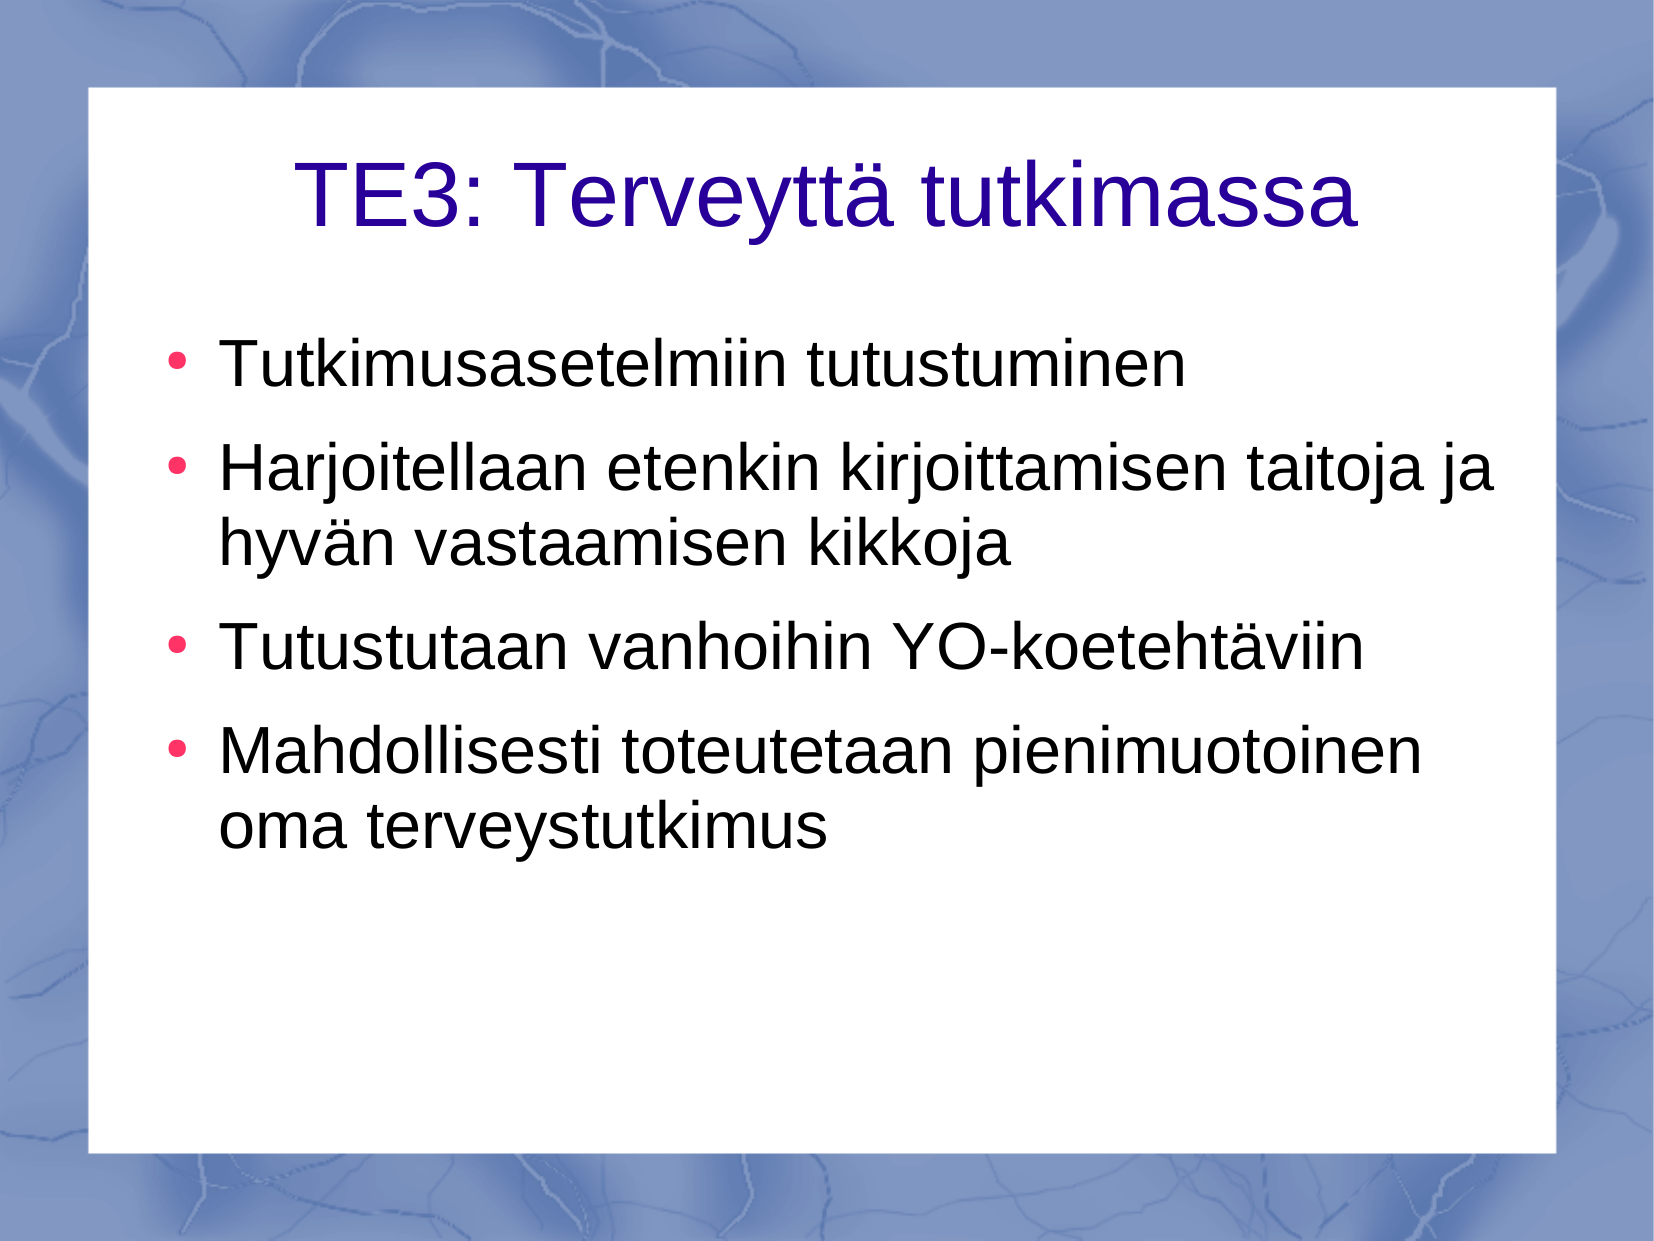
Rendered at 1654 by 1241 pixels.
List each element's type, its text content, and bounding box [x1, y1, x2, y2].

list Tutkimusasetelmiin tutustuminen Harjoitellaan etenkin kirjoittamisen taitoja ja hyvän vastaamisen kikkoja Tutustutaan vanhoihin YO-koetehtäviin Mahdollisesti toteutetaan pienimuotoinen oma terveystutkimus [147, 325, 1506, 1045]
title TE3: Terveyttä tutkimassa [118, 90, 1536, 298]
picture [0, 0, 1654, 1241]
